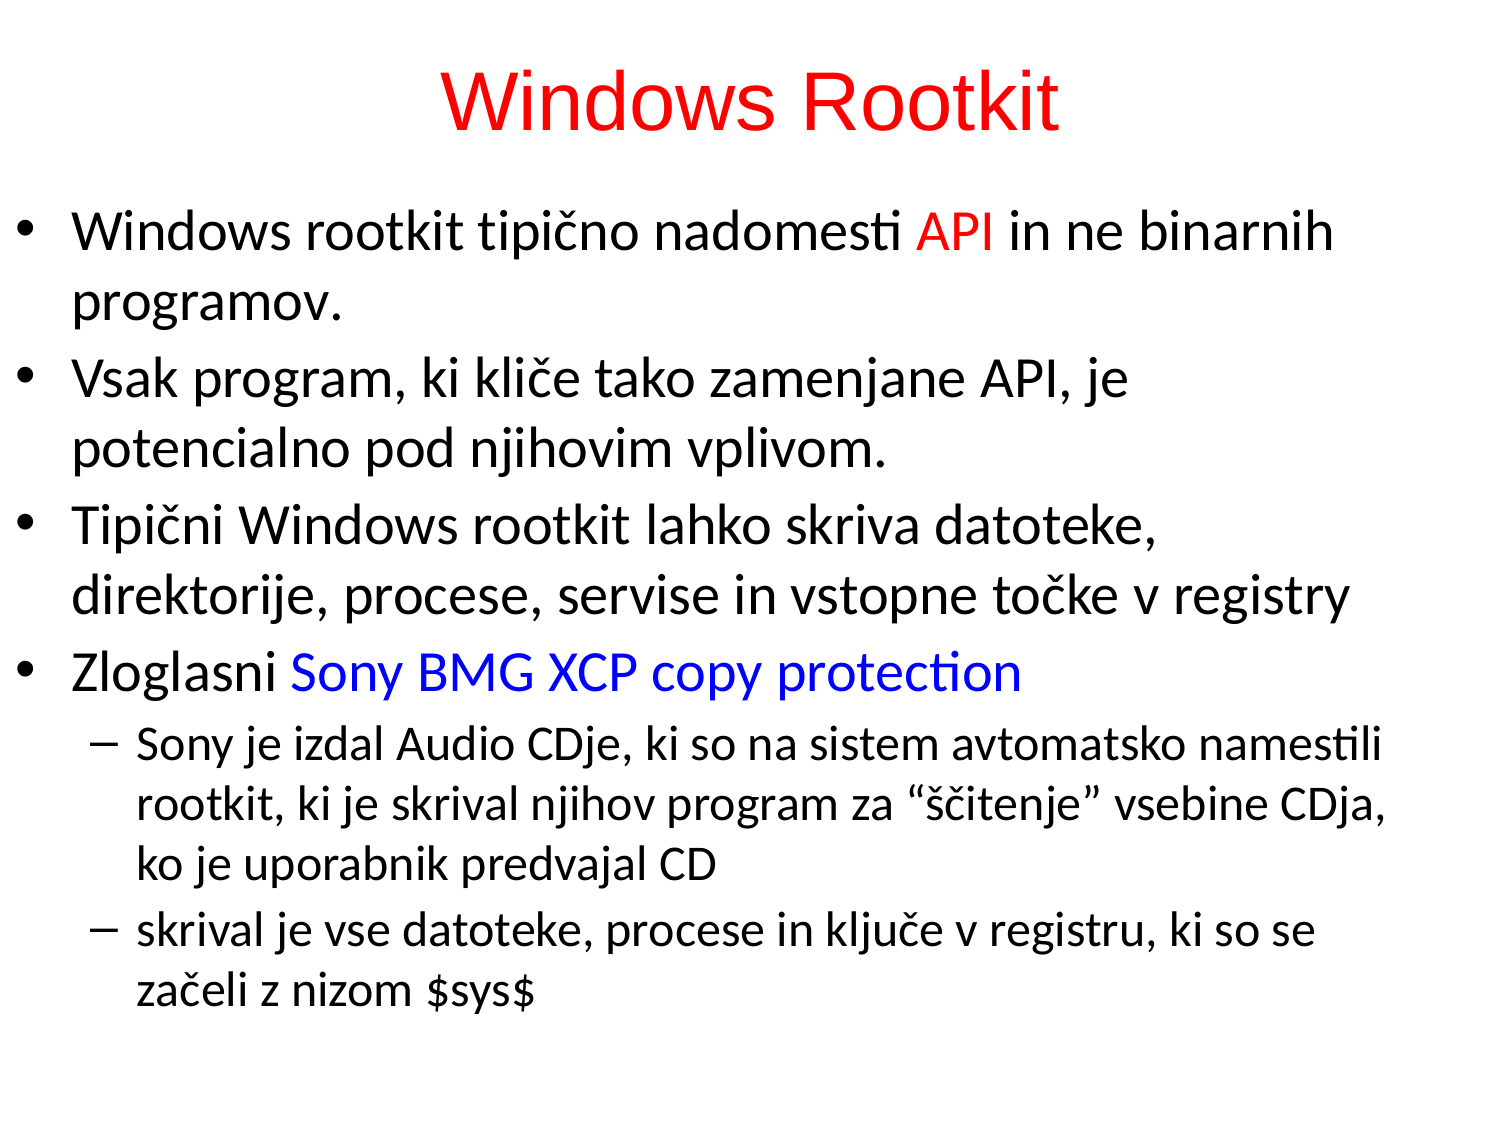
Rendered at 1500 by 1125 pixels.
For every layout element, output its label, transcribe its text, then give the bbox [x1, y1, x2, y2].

title Windows Rootkit [75, 39, 1426, 156]
list Windows rootkit tipično nadomesti API in ne binarnih programov. Vsak program, ki kliče tako zamenjane API, je potencialno pod njihovim vplivom. Tipični Windows rootkit lahko skriva datoteke, direktorije, procese, servise in vstopne točke v registry Zloglasni Sony BMG XCP copy protection Sony je izdal Audio CDje, ki so na sistem avtomatsko namestili rootkit, ki je skrival njihov program za “ščitenje” vsebine CDja, ko je uporabnik predvajal CD skrival je vse datoteke, procese in ključe v registru, ki so se začeli z nizom $sys$ [0, 184, 1407, 1095]
